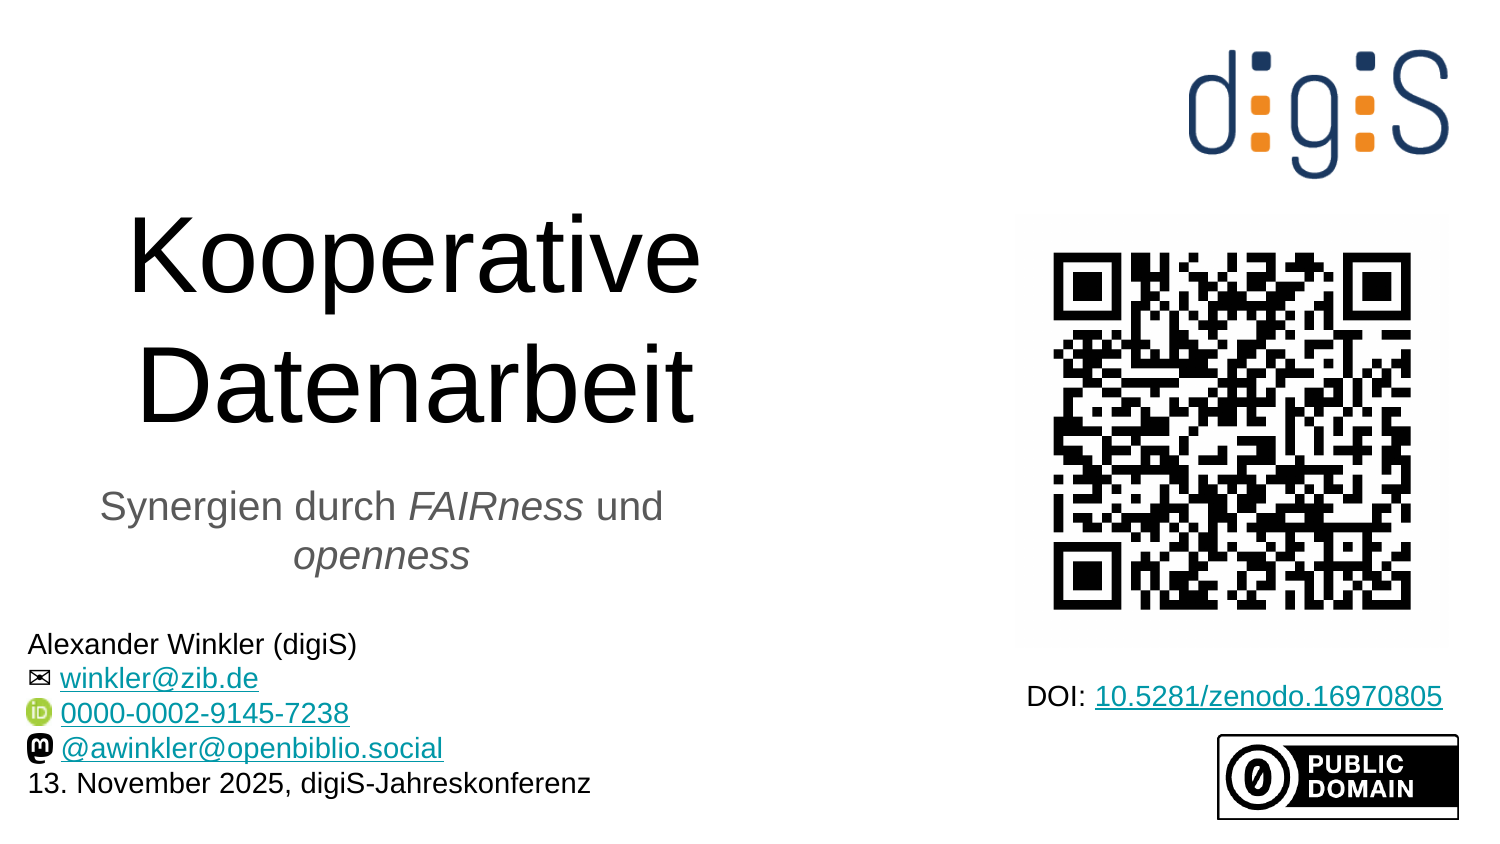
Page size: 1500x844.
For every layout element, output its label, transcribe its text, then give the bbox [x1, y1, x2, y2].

picture [1217, 734, 1459, 820]
subtitle Synergien durch FAIRness und openness [51, 464, 713, 595]
picture [26, 698, 52, 726]
title Kooperative Datenarbeit [51, 122, 780, 459]
picture [1015, 214, 1449, 648]
picture [1189, 49, 1449, 180]
text_box Alexander Winkler (digiS) ✉ winkler@zib.de 0000-0002-9145-7238 @awinkler@openbiblio.social 13. November 2025, digiS-Jahreskonferenz [12, 609, 837, 815]
text_box DOI: 10.5281/zenodo.16970805 [907, 662, 1458, 728]
picture [27, 733, 53, 764]
